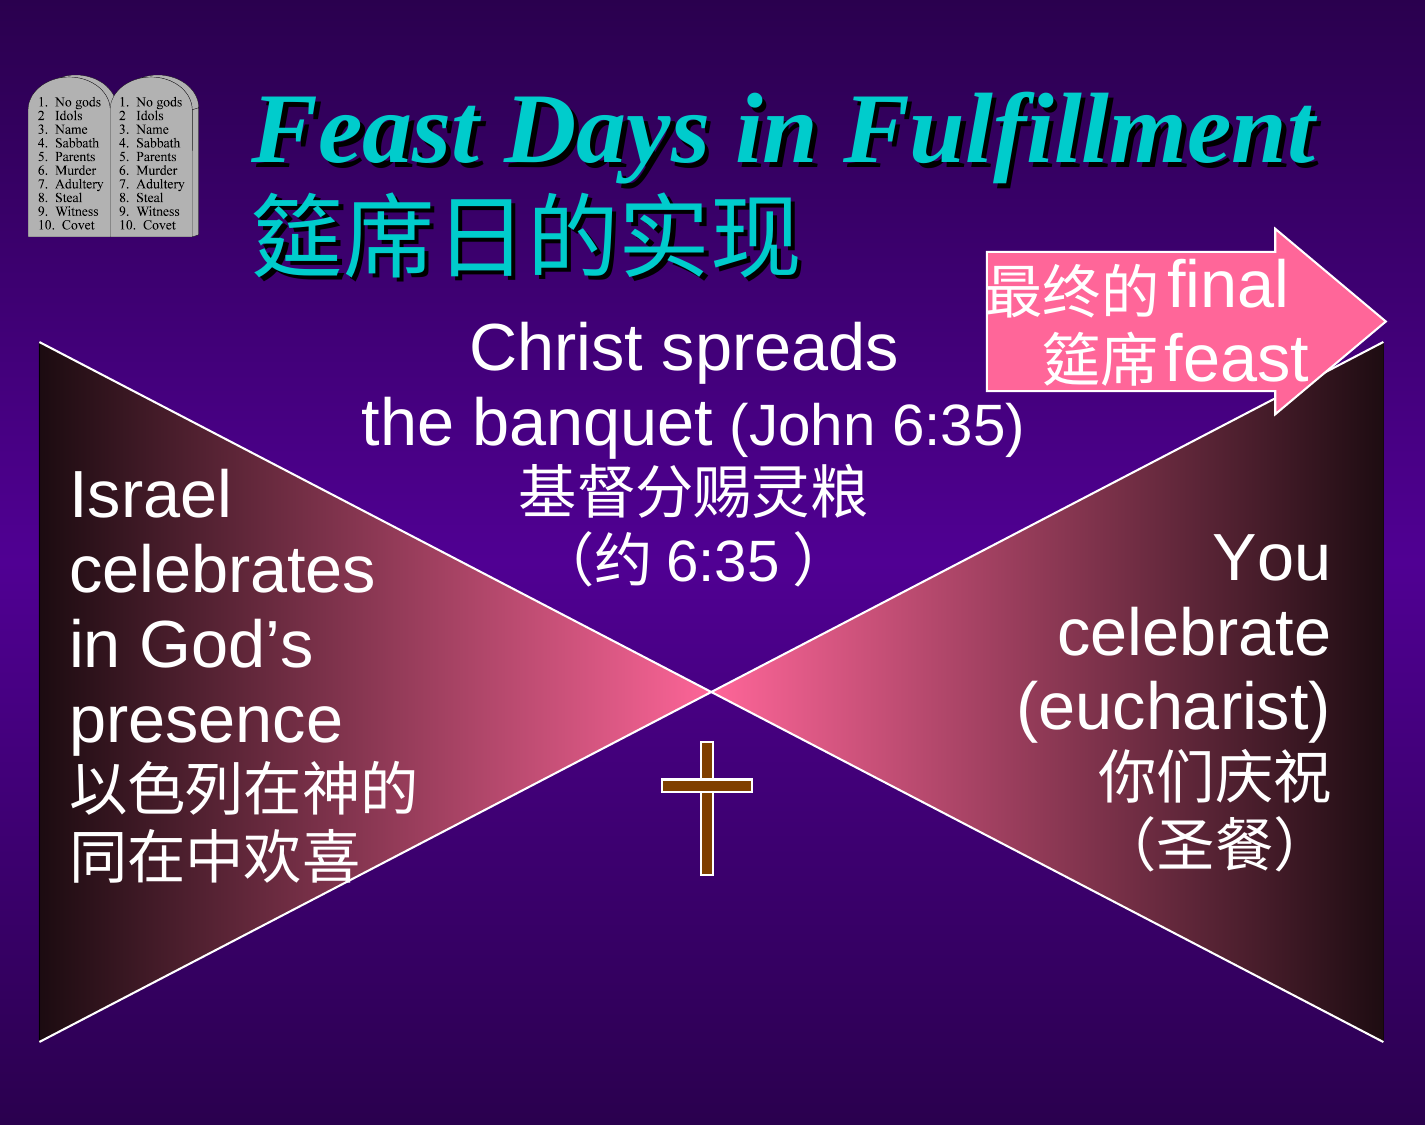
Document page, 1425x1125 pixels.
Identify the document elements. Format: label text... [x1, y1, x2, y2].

text_box [442, 603, 707, 830]
title Feast Days in Fulfillment 筵席日的实现 [237, 64, 1388, 301]
text_box [38, 344, 307, 1041]
text_box 最终的筵席 [949, 252, 1175, 404]
text_box [1088, 344, 1384, 1040]
text_box [716, 603, 983, 831]
text_box [661, 741, 753, 875]
text_box Christ spreads the banquet (John 6:35) 基督分赐灵粮 （约6:35） [299, 302, 1088, 603]
text_box You celebrate (eucharist) 你们庆祝（圣餐） [983, 512, 1347, 888]
text_box final feast [986, 228, 1386, 415]
text_box Israel celebrates in God’s presence 以色列在神的同在中欢喜 [54, 449, 442, 900]
